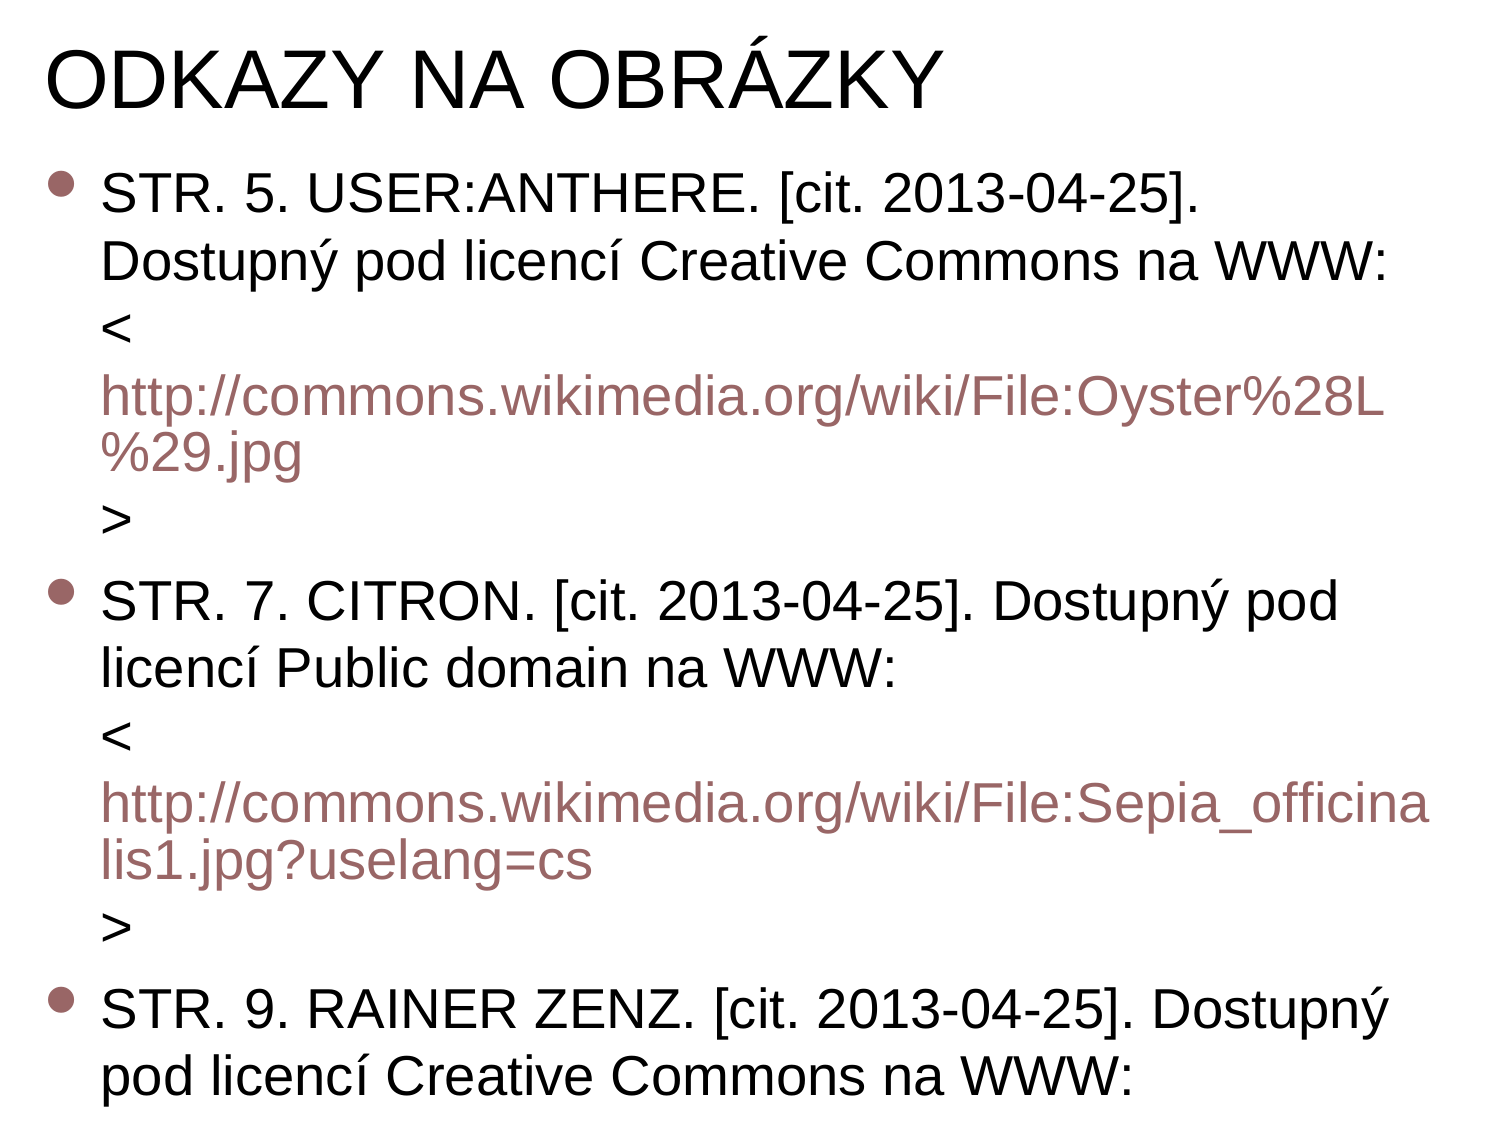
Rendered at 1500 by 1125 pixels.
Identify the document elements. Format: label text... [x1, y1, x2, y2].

title ODKAZY NA OBRÁZKY [29, 0, 1345, 148]
list STR. 5. USER:ANTHERE. [cit. 2013-04-25]. Dostupný pod licencí Creative Commons na WWW: <http://commons.wikimedia.org/wiki/File:Oyster%28L%29.jpg> STR. 7. CITRON. [cit. 2013-04-25]. Dostupný pod licencí Public domain na WWW: <http://commons.wikimedia.org/wiki/File:Sepia_officinalis1.jpg?uselang=cs> STR. 9. RAINER ZENZ. [cit. 2013-04-25]. Dostupný pod licencí Creative Commons na WWW: <http://commons.wikimedia.org/wiki/File:Miesmuscheln-2.jpg> [29, 148, 1447, 1125]
